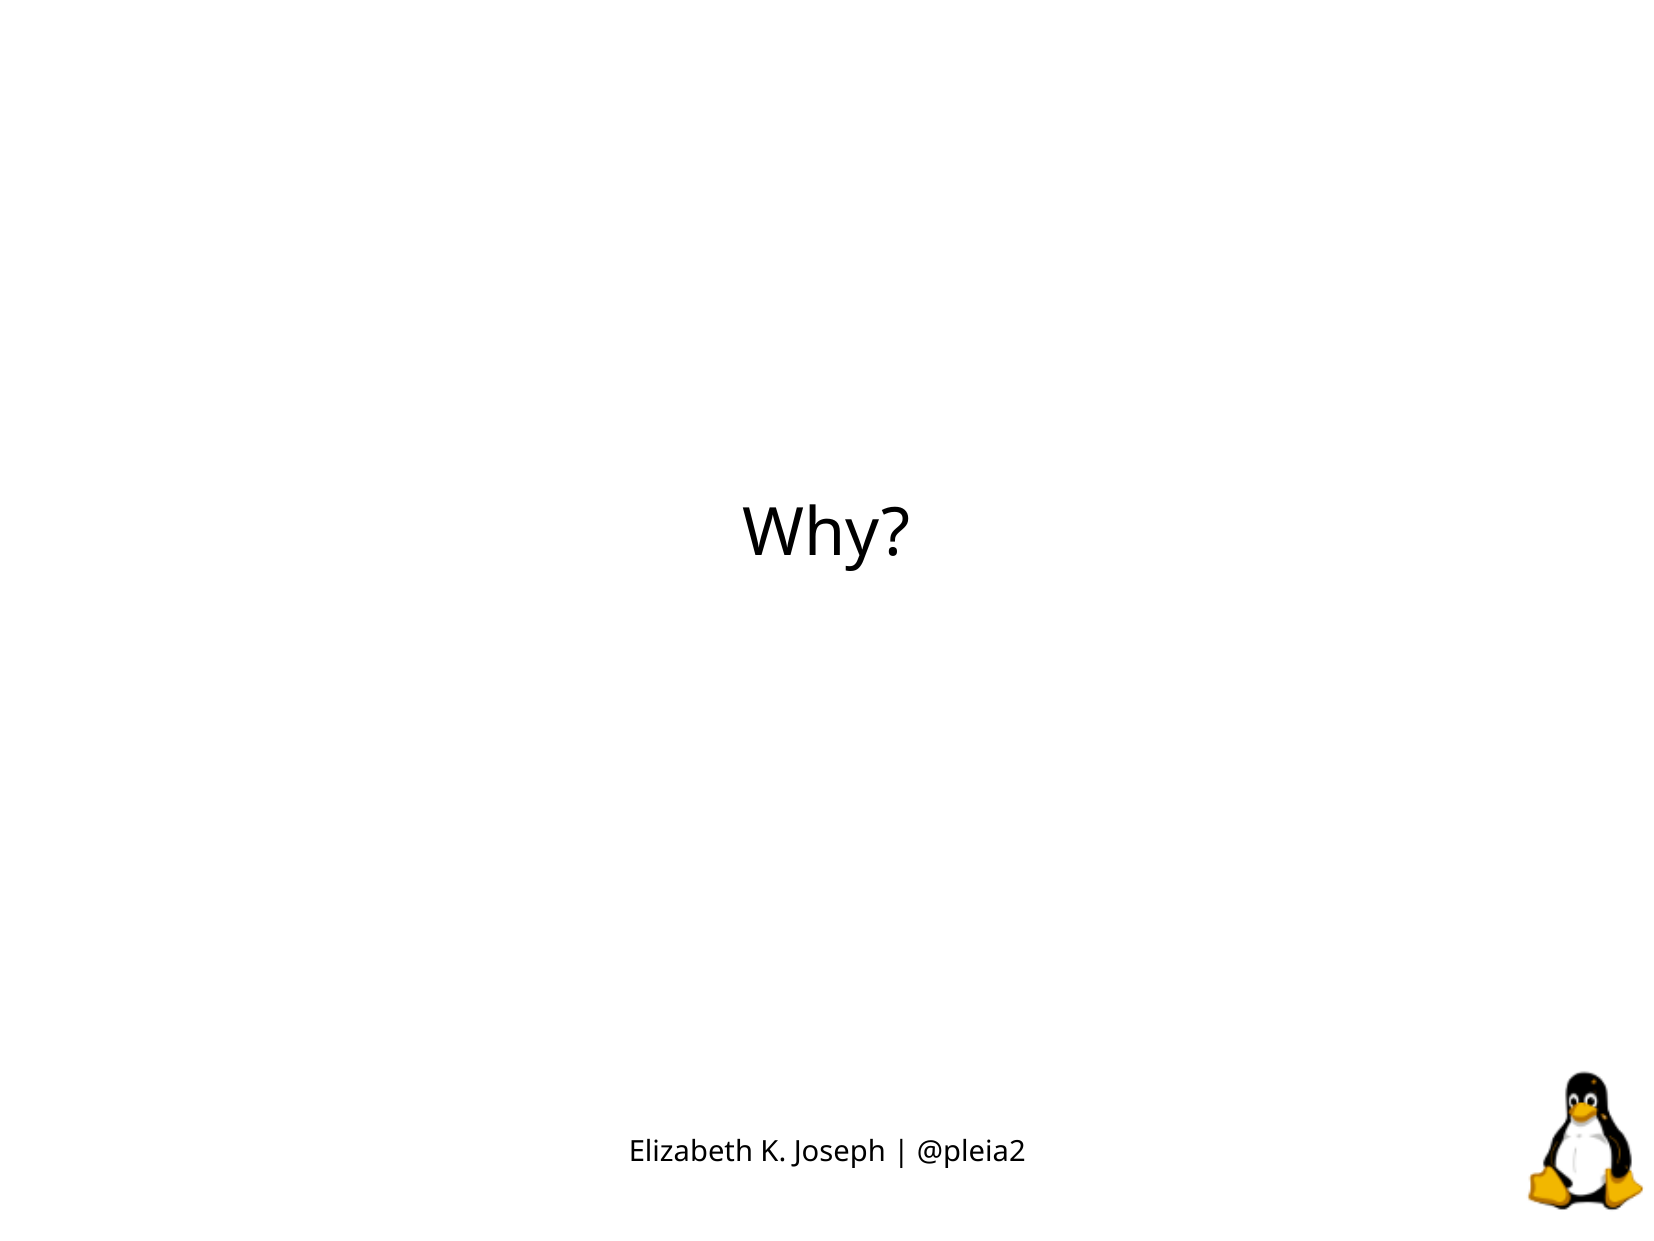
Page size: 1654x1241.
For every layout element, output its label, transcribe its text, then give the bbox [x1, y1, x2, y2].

picture [0, 0, 1654, 1241]
subtitle Why? [82, 49, 1571, 1010]
